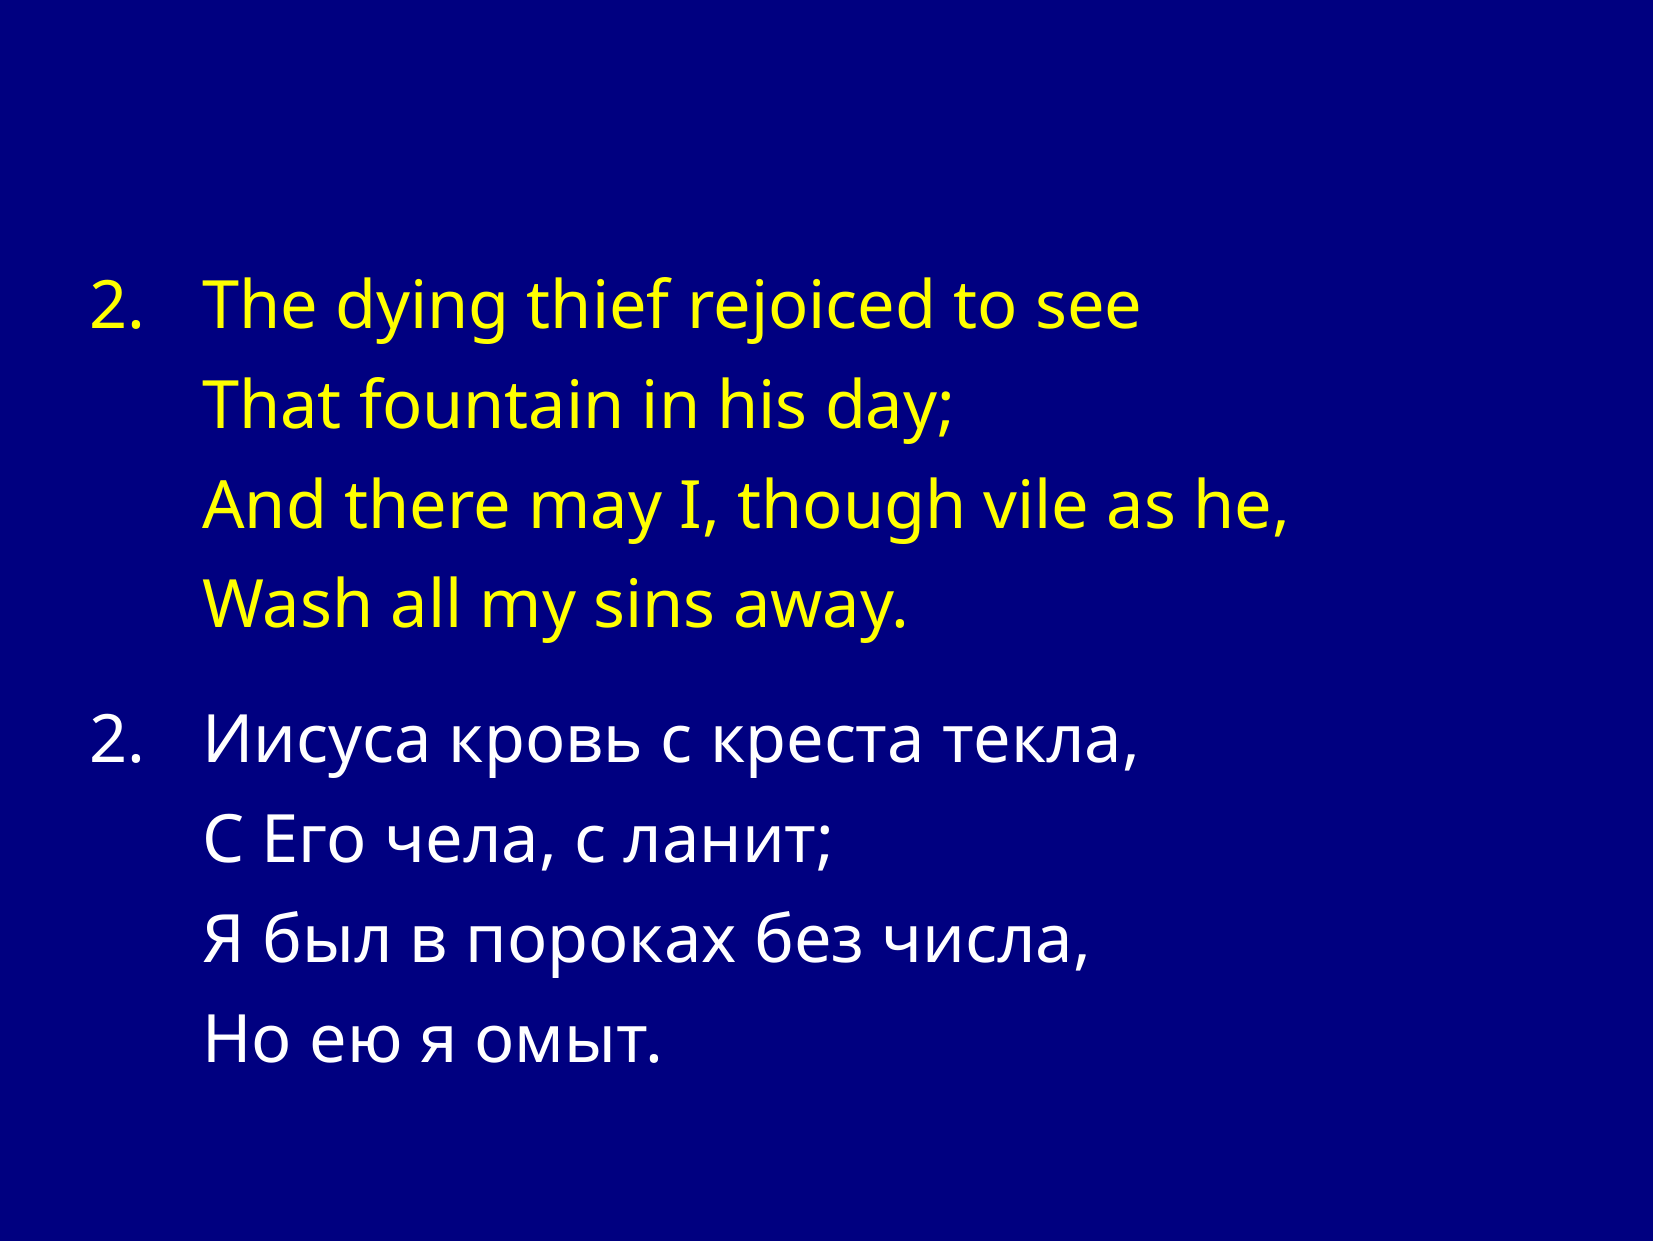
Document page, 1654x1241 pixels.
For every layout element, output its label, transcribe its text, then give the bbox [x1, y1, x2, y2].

text_box 2. The dying thief rejoiced to see That fountain in his day; And there may I, though vile as he, Wash all my sins away. [75, 150, 1653, 638]
text_box 2. Иисуса кровь с креста текла, С Его чела, с ланит; Я был в пороках без числа, Но ею я омыт. [75, 675, 1576, 1163]
